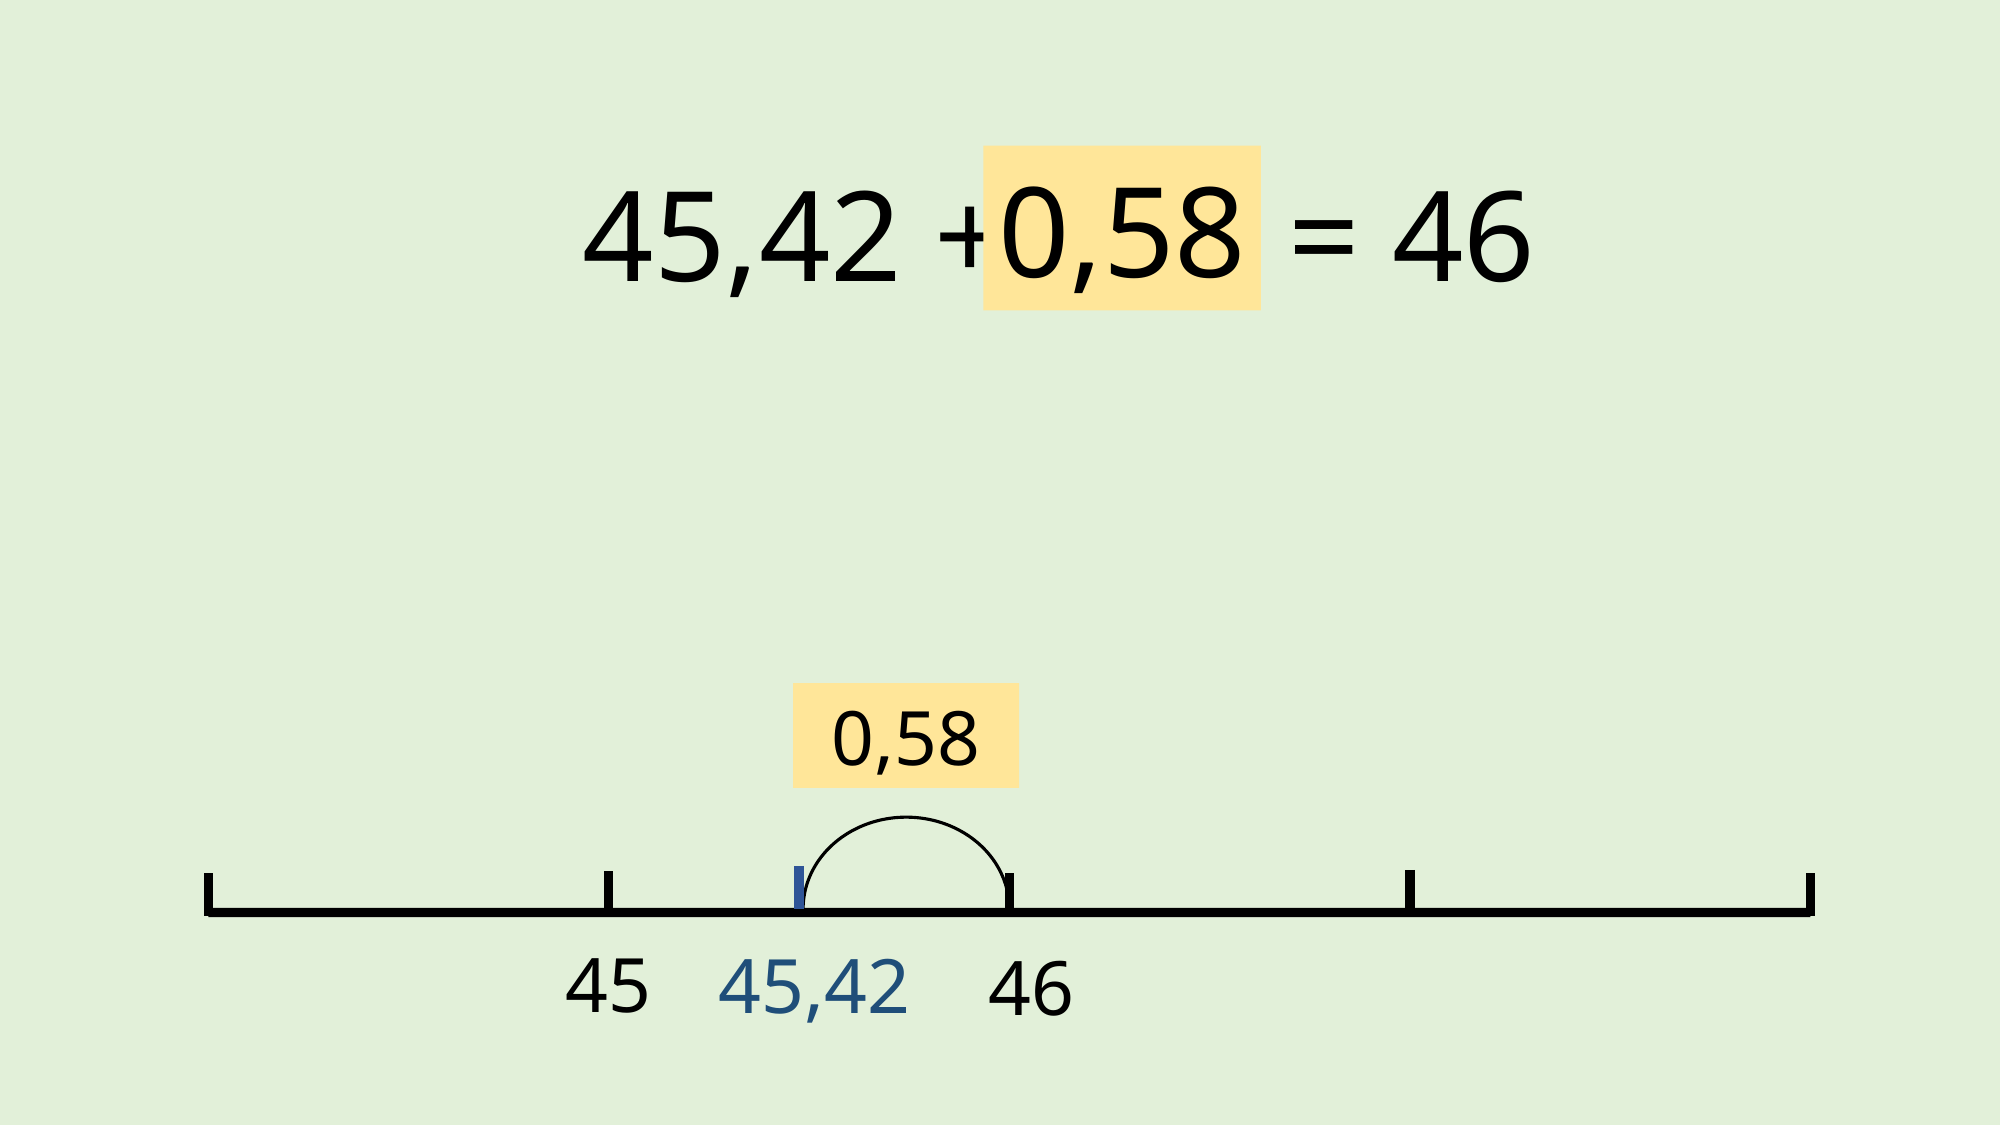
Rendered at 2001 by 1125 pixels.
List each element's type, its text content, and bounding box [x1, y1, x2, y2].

text_box 45,42 [703, 930, 926, 1036]
text_box 45 [550, 929, 667, 1035]
text_box 46 [973, 933, 1090, 1038]
text_box 45,42 + ? = 46 [567, 148, 1550, 314]
text_box 0,58 [793, 683, 1020, 788]
text_box 0,58 [983, 145, 1261, 311]
